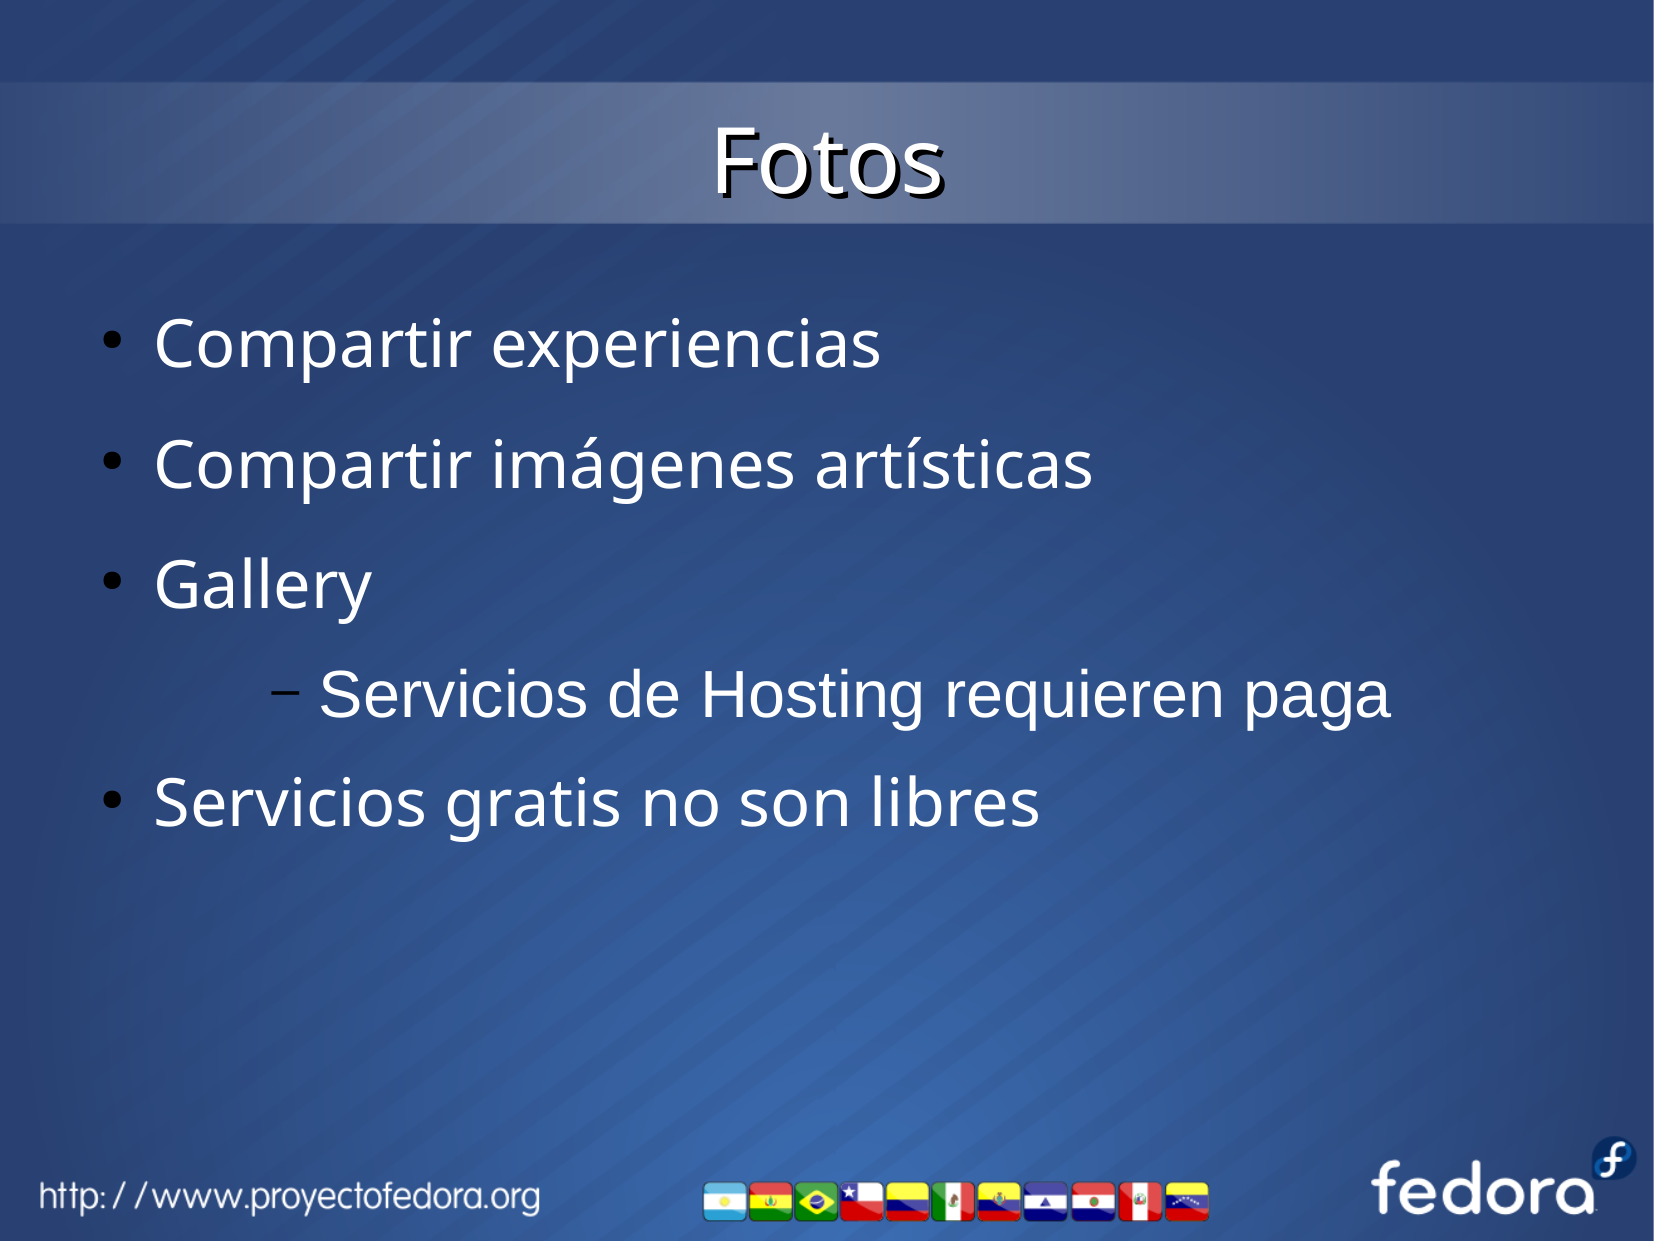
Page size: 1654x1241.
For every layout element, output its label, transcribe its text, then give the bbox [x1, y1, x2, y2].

picture [0, 0, 1654, 1241]
list Compartir experiencias Compartir imágenes artísticas Gallery Servicios de Hosting requieren paga Servicios gratis no son libres [82, 296, 1571, 1101]
title Fotos [82, 79, 1571, 237]
